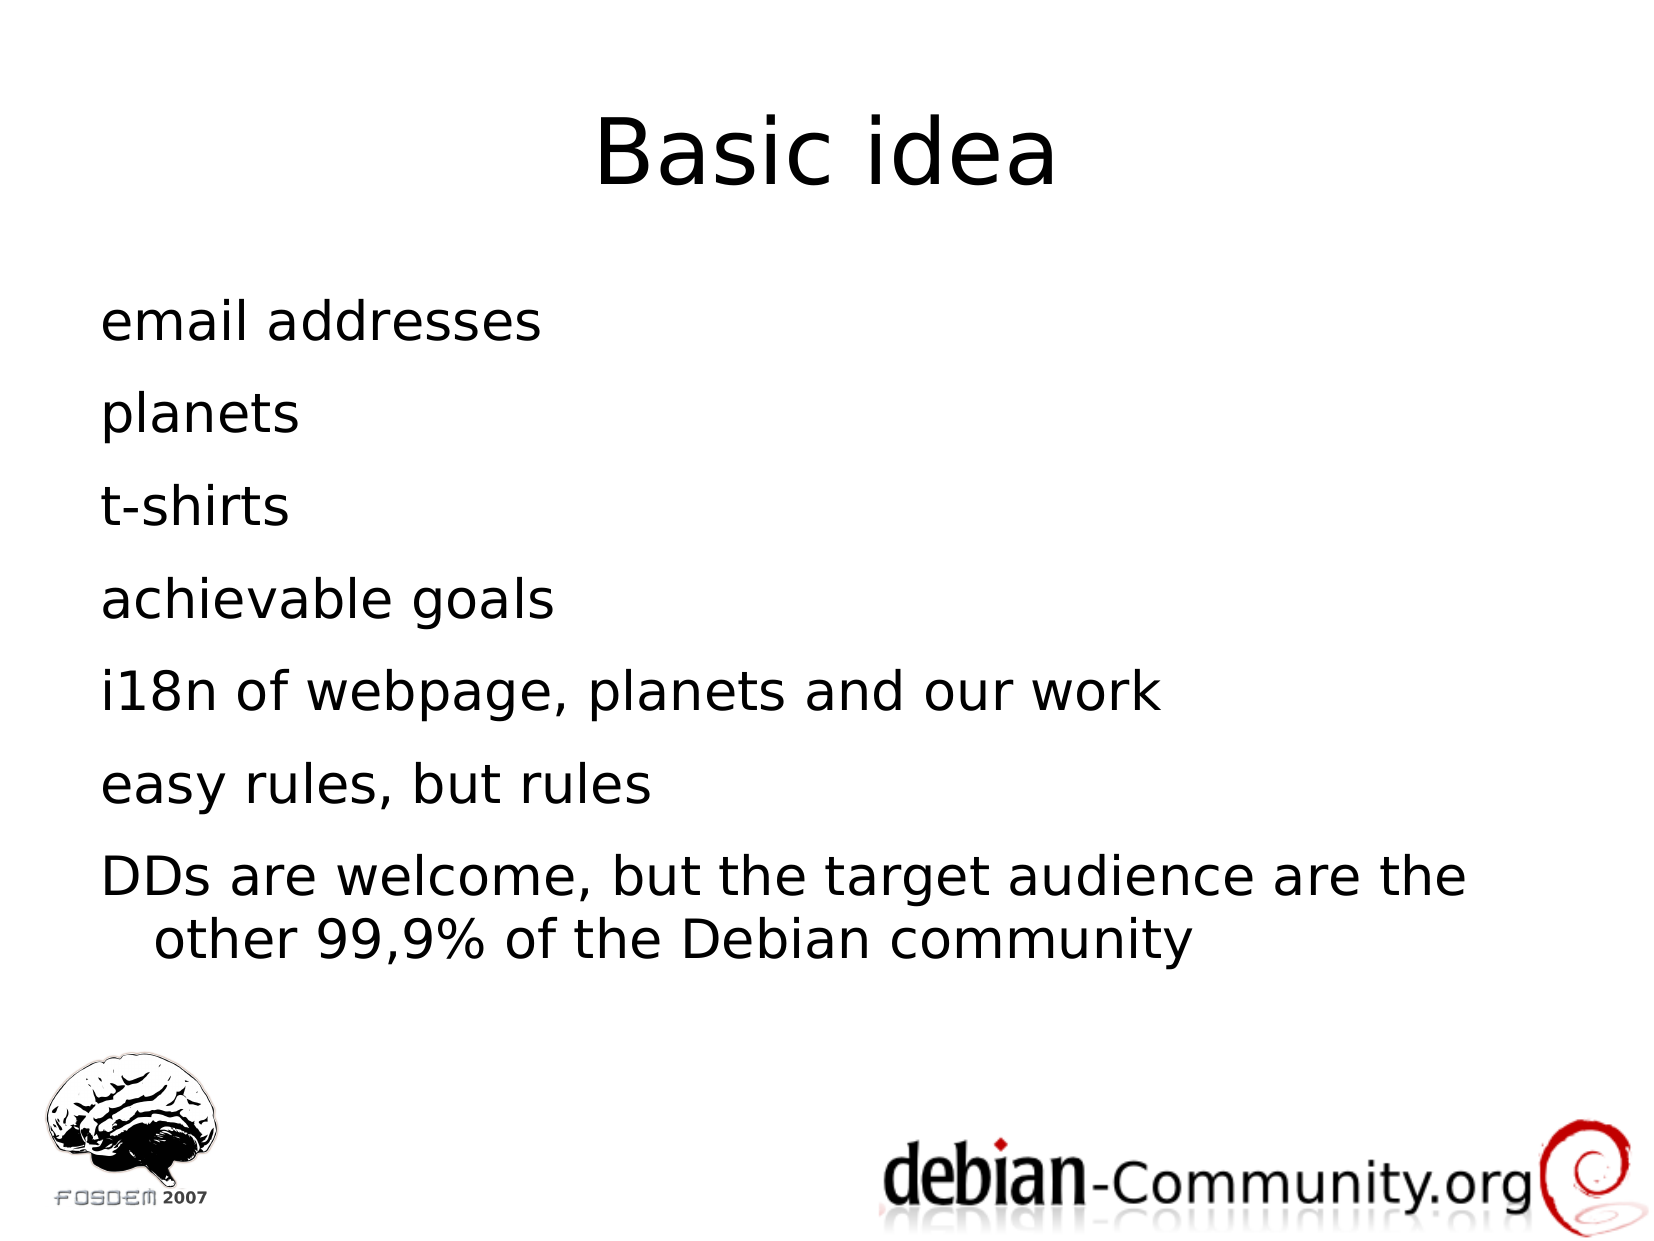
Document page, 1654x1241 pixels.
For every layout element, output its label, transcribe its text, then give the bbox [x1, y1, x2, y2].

title Basic idea [82, 49, 1571, 257]
picture [37, 1050, 226, 1211]
list email addresses planets t-shirts achievable goals i18n of webpage, planets and our work easy rules, but rules DDs are welcome, but the target audience are the other 99,9% of the Debian community [82, 290, 1571, 1109]
picture [876, 1113, 1654, 1241]
